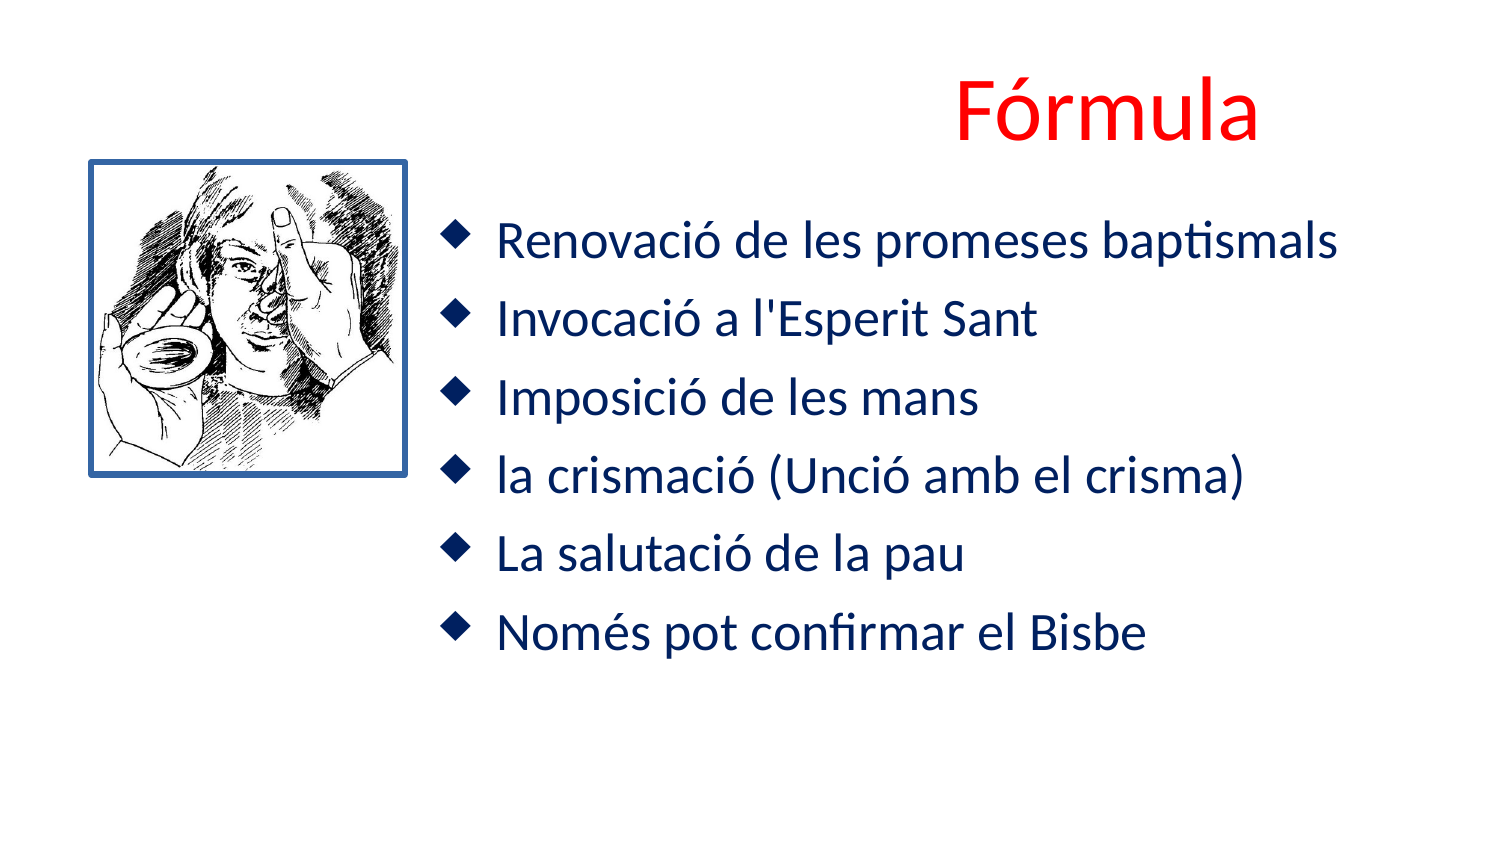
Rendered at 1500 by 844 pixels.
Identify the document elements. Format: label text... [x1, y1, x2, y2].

list Renovació de les promeses baptismals Invocació a l'Esperit Sant Imposició de les mans la crismació (Unció amb el crisma) La salutació de la pau Només pot confirmar el Bisbe [425, 196, 1425, 754]
title Fórmula [791, 33, 1425, 175]
picture [94, 165, 402, 472]
